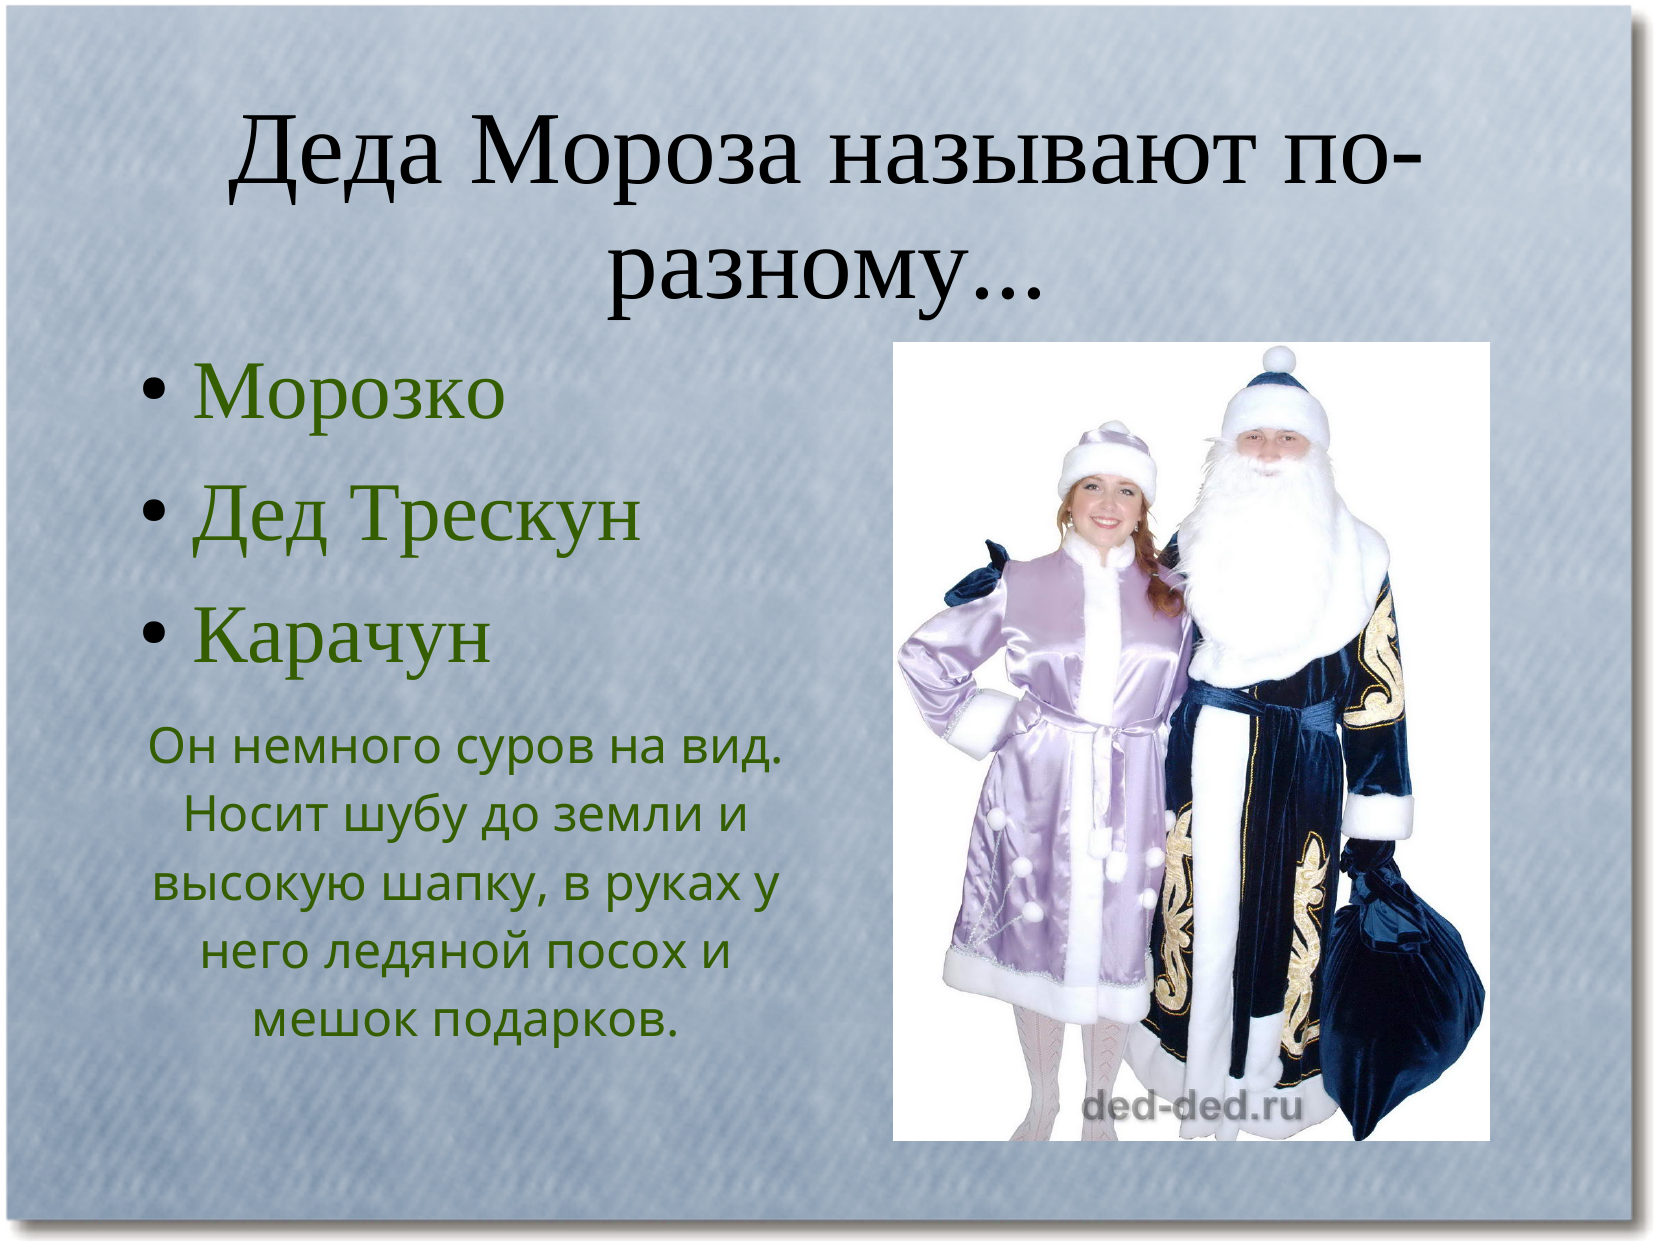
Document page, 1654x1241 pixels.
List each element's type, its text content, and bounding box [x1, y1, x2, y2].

title Деда Мороза называют по-разному... [121, 91, 1534, 322]
list Морозко Дед Трескун Карачун Он немного суров на вид. Носит шубу до земли и высокую шапку, в руках у него ледяной посох и мешок подарков. [121, 344, 811, 1158]
picture [0, 0, 1654, 1241]
